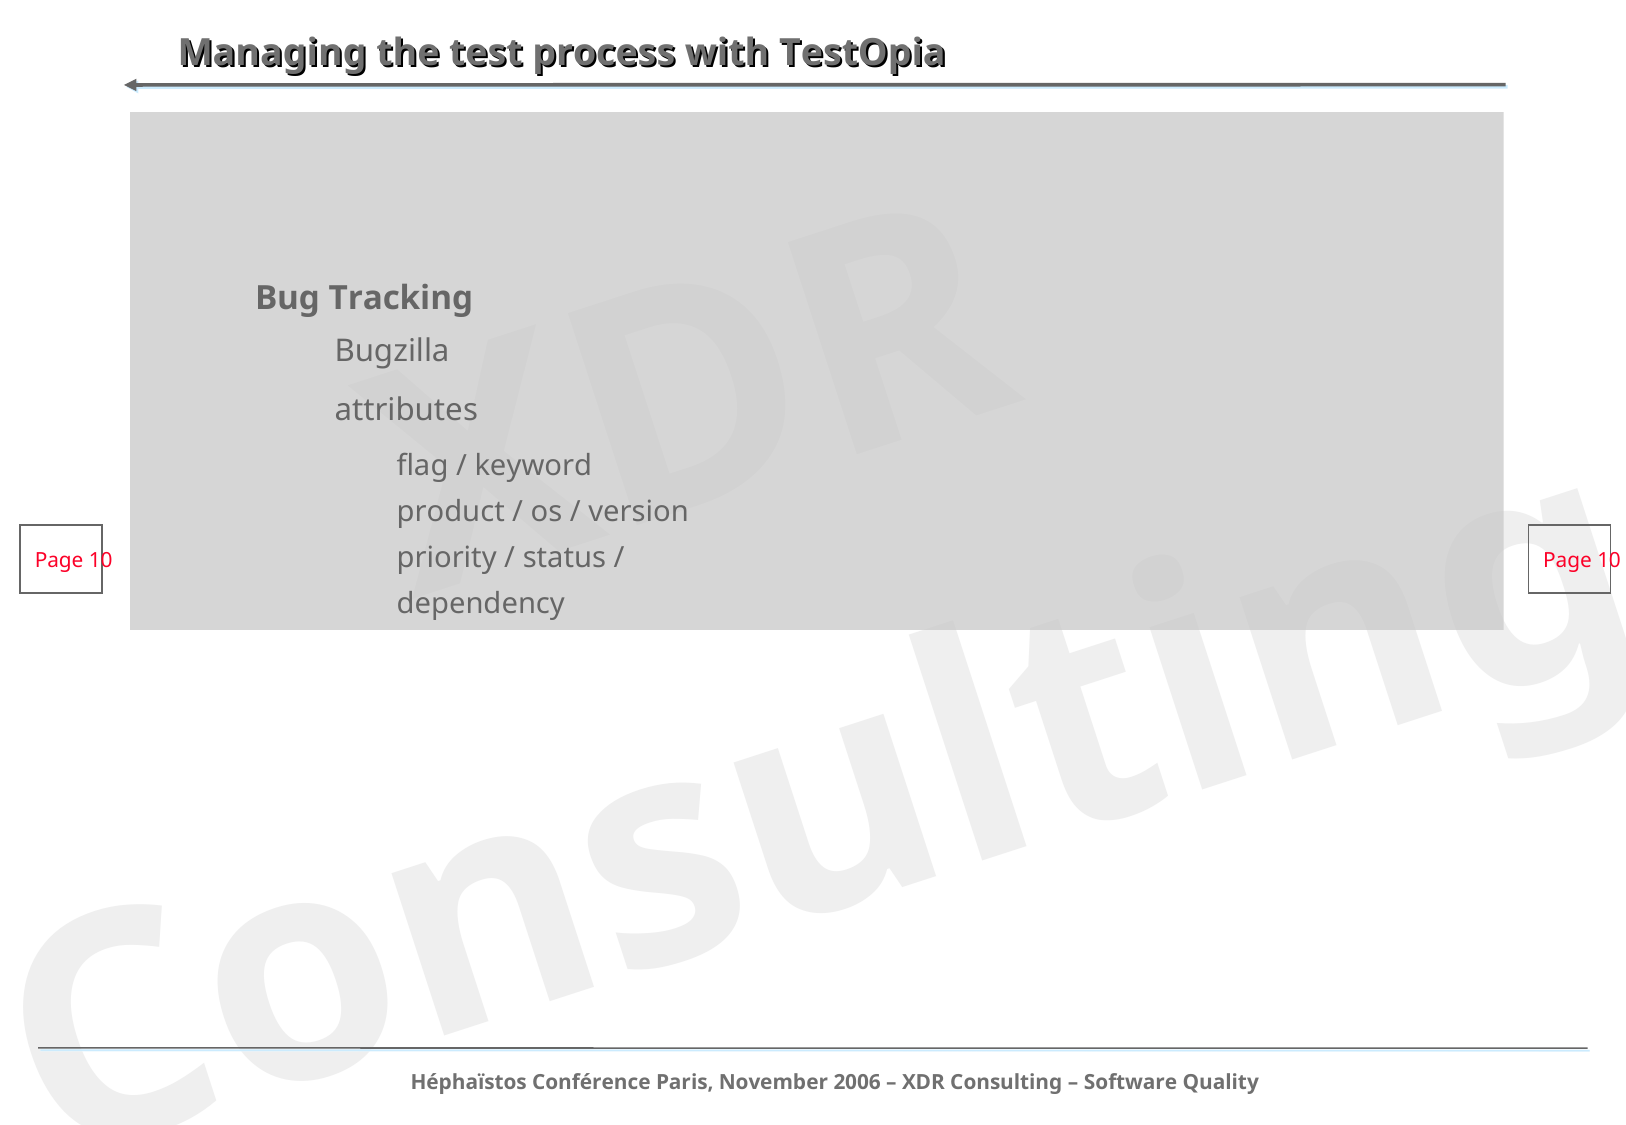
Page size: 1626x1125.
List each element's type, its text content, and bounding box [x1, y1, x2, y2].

list Bug Tracking Bugzilla attributes flag / keyword product / os / version priority / status / dependency [130, 112, 1504, 580]
title Managing the test process with TestOpia [165, 16, 1547, 86]
